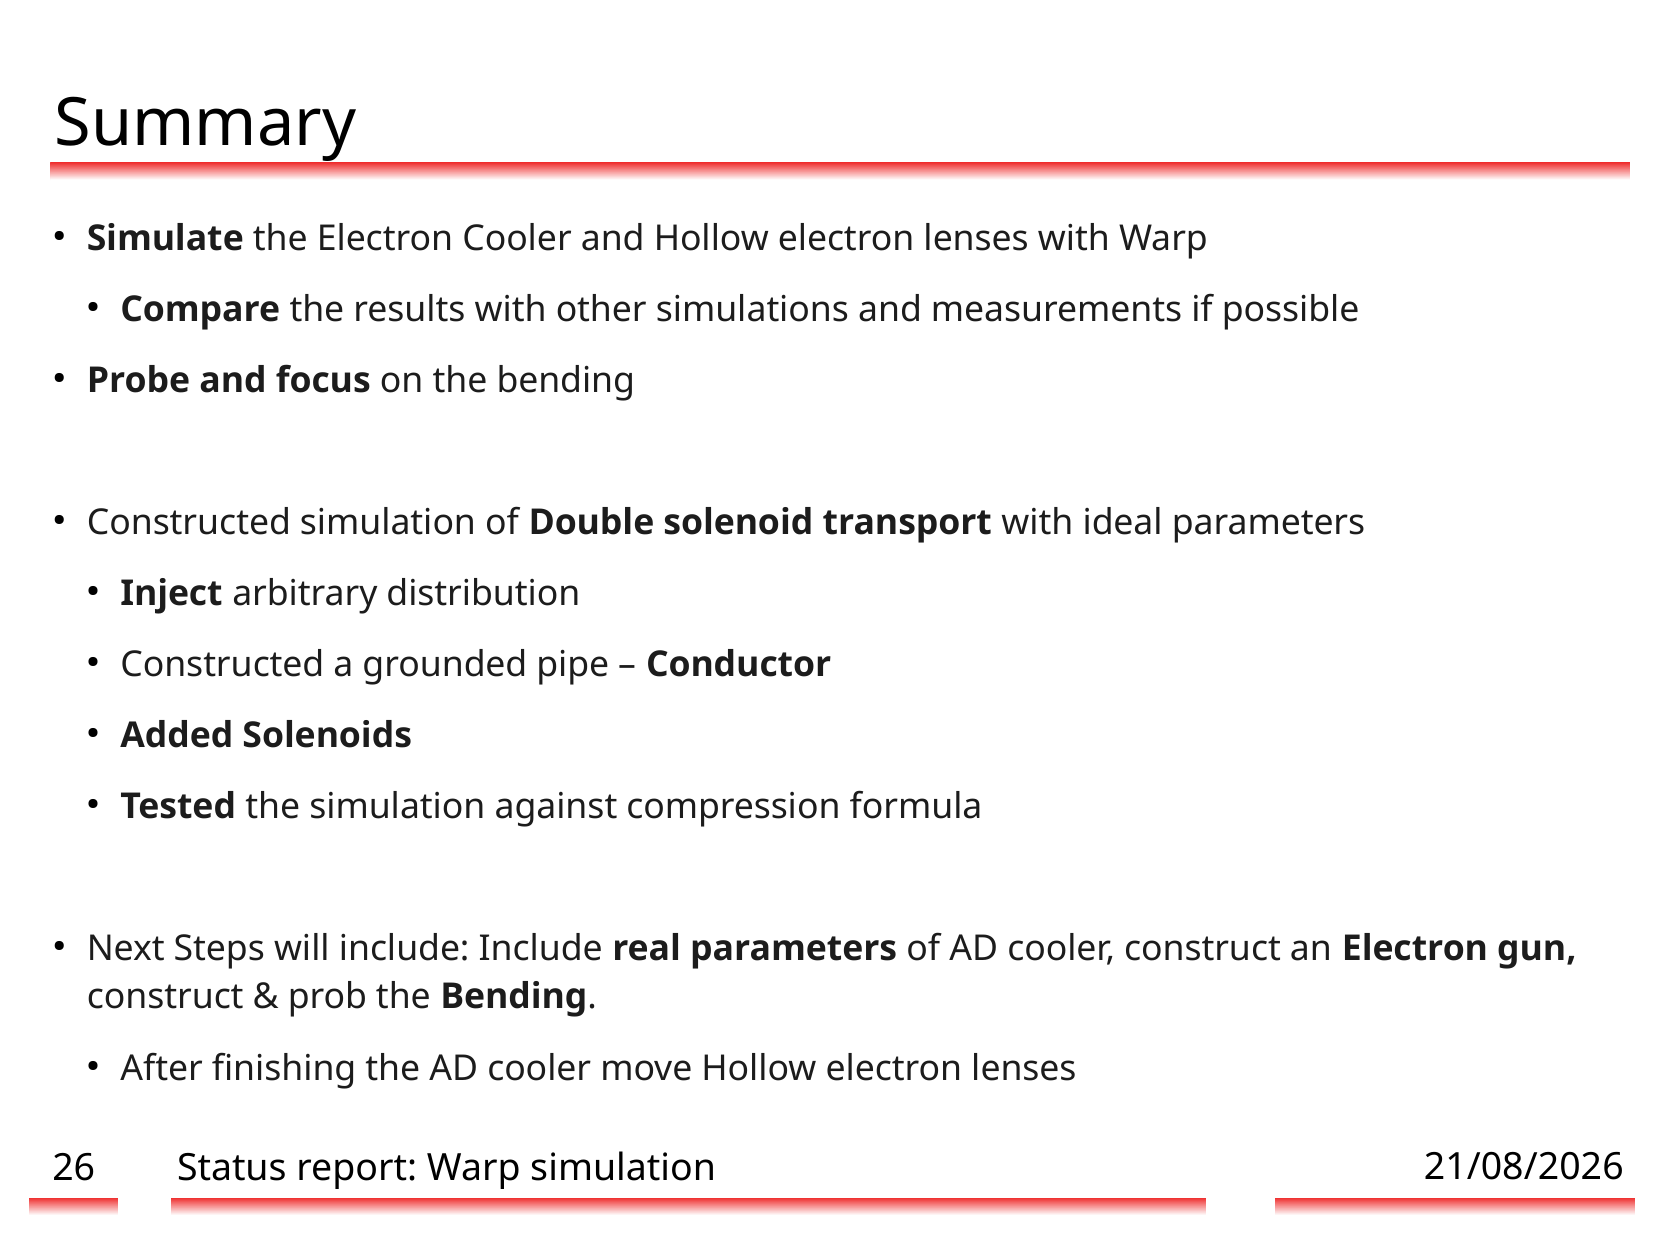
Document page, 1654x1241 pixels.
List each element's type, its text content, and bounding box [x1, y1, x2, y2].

title Summary [54, 17, 1591, 166]
list Simulate the Electron Cooler and Hollow electron lenses with Warp Compare the results with other simulations and measurements if possible Probe and focus on the bending Constructed simulation of Double solenoid transport with ideal parameters Inject arbitrary distribution Constructed a grounded pipe – Conductor Added Solenoids Tested the simulation against compression formula Next Steps will include: Include real parameters of AD cooler, construct an Electron gun, construct & prob the Bending. After finishing the AD cooler move Hollow electron lenses [53, 212, 1606, 1096]
